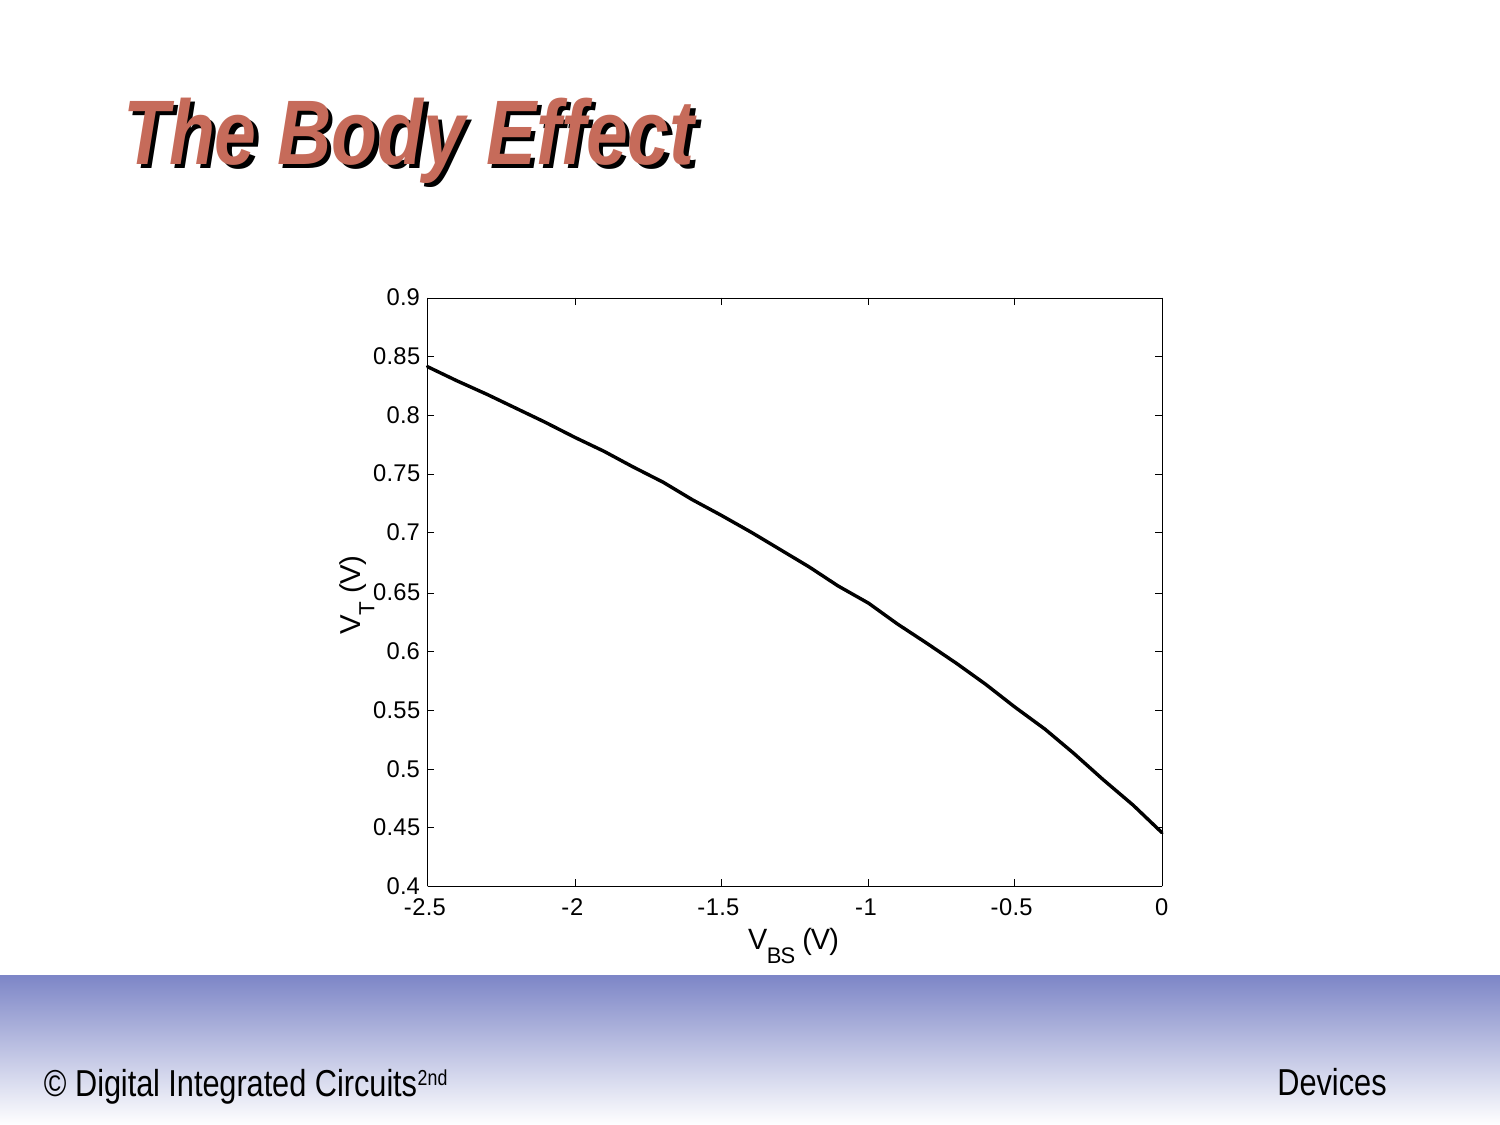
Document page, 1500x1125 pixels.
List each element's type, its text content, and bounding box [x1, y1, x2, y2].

title The Body Effect [108, 65, 1384, 190]
picture [303, 242, 1254, 968]
